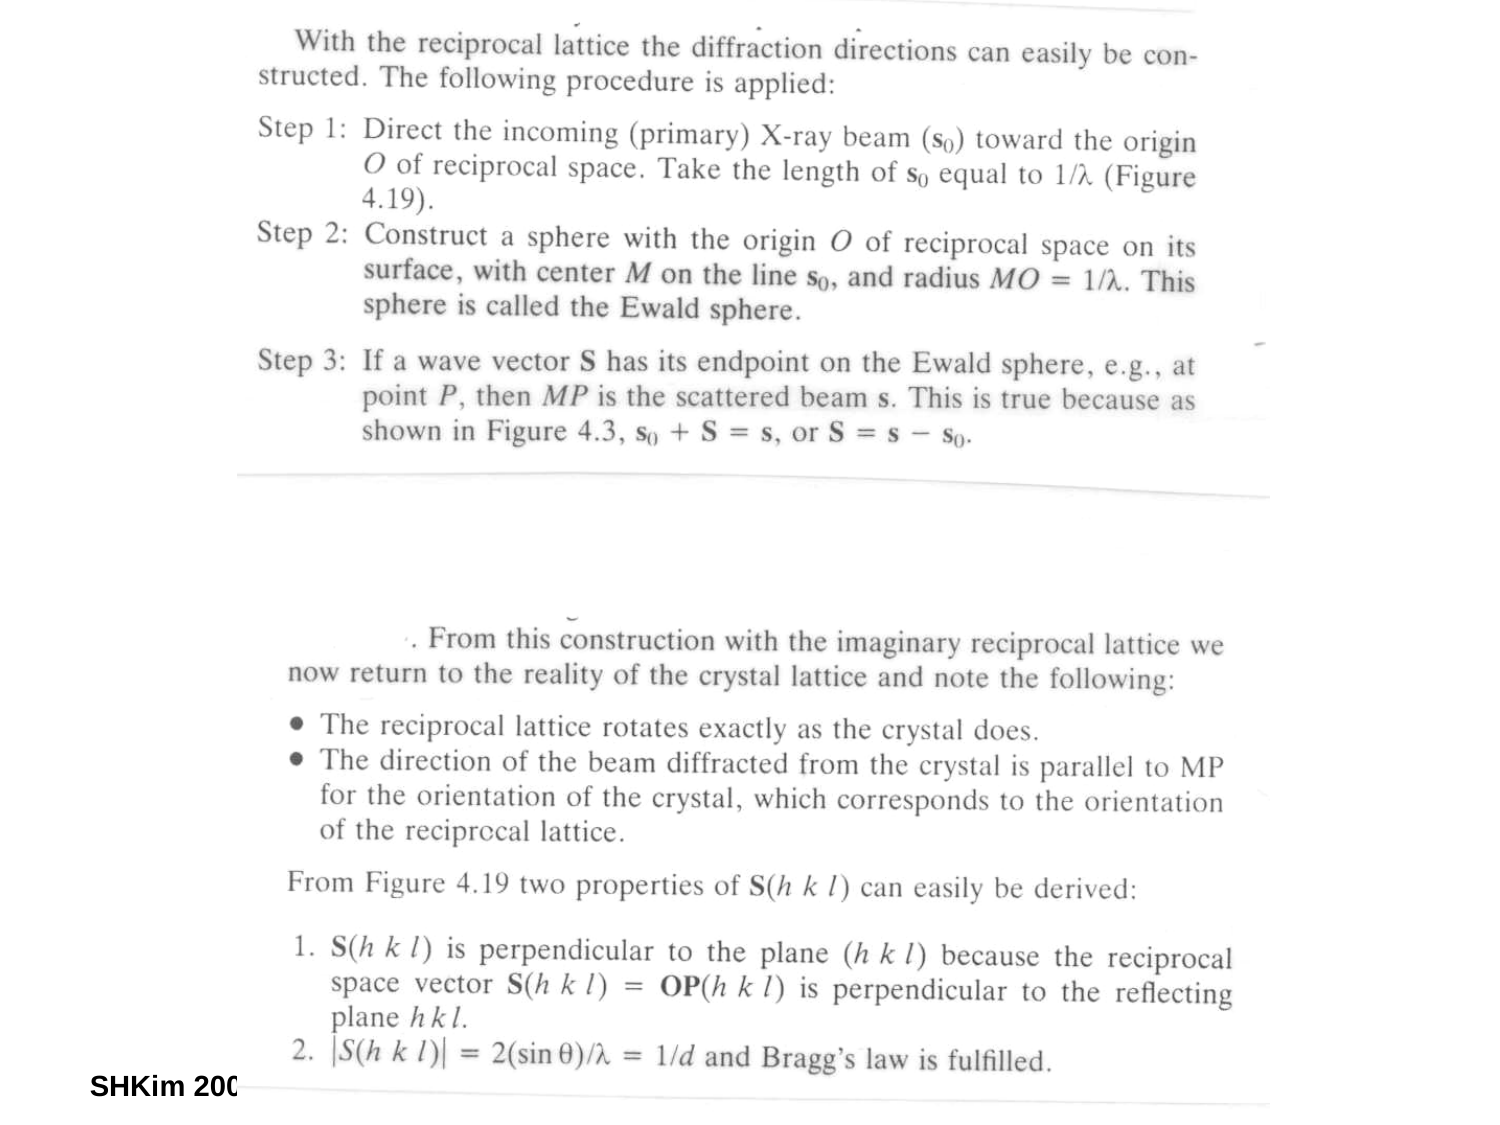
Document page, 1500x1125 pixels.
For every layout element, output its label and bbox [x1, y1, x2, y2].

picture [237, 0, 1270, 1125]
